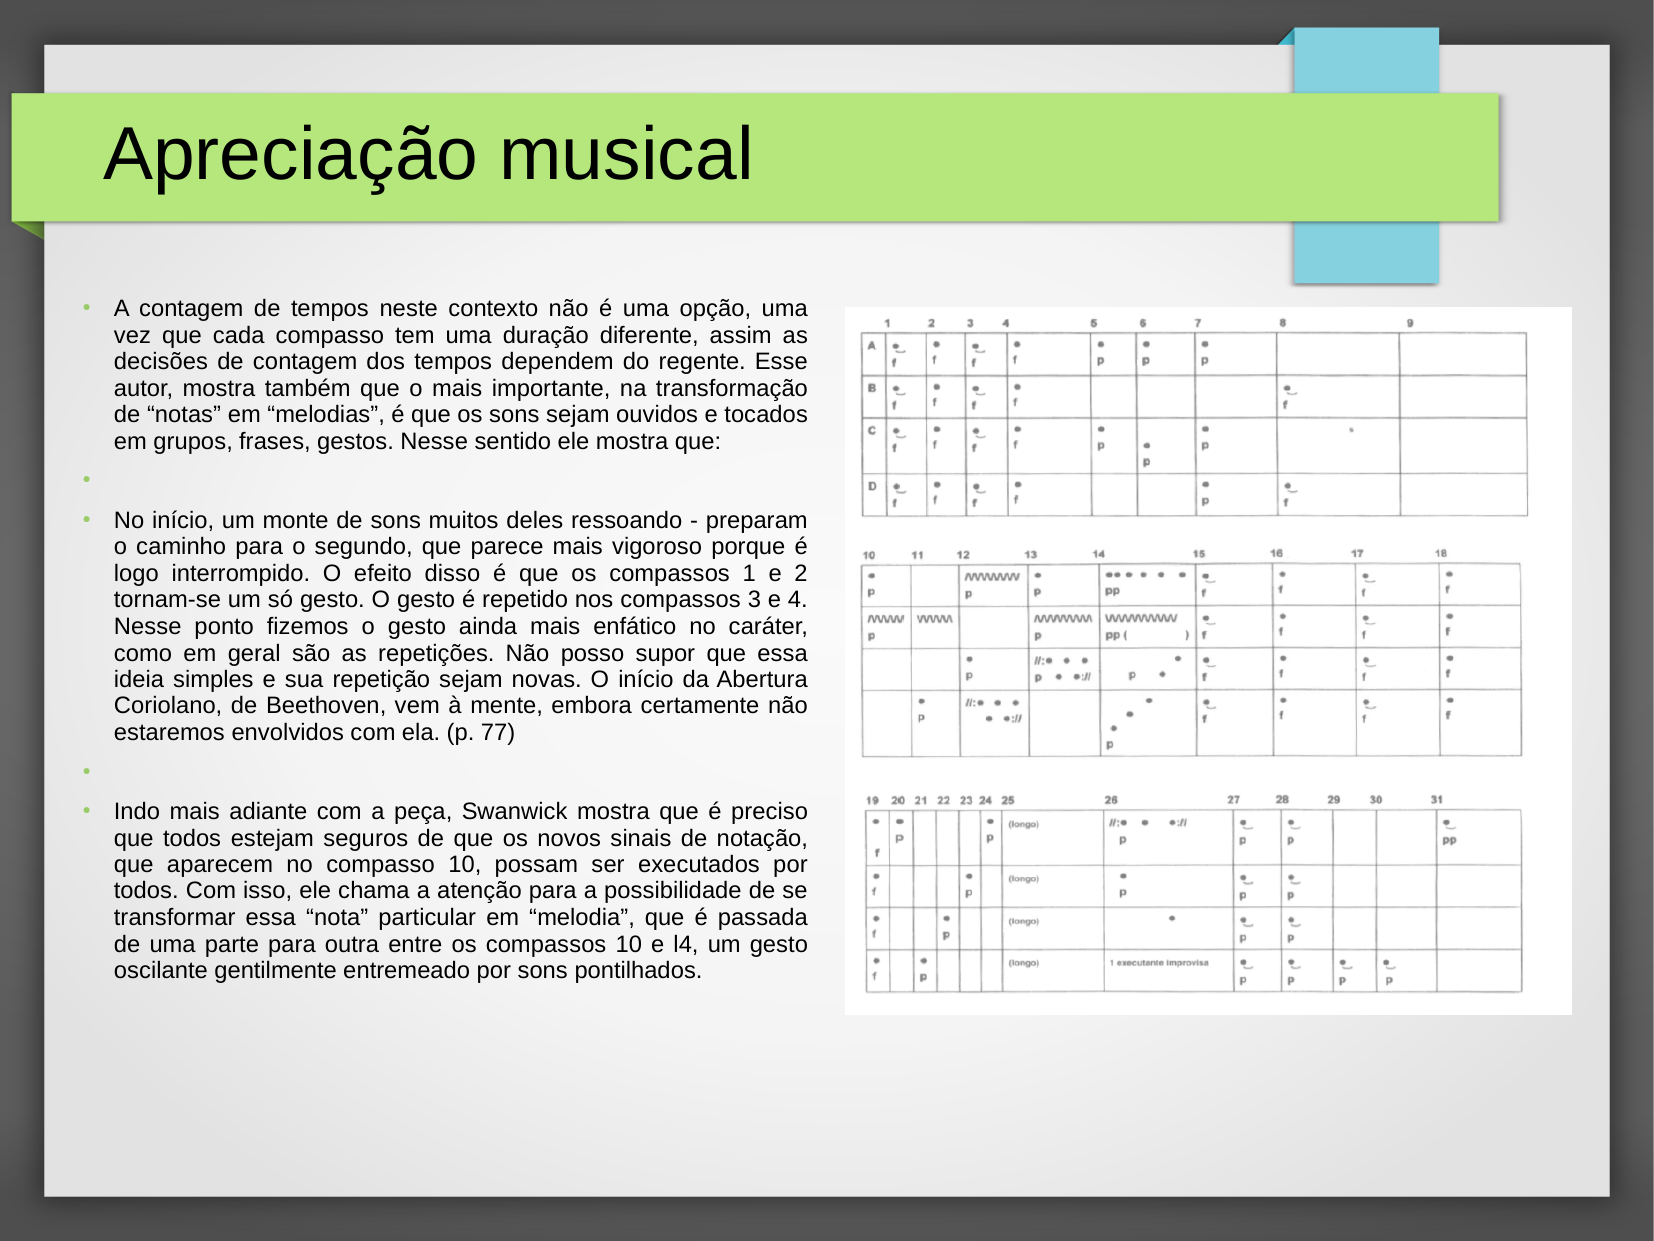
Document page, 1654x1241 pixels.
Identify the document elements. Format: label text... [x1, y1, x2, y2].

list A contagem de tempos neste contexto não é uma opção, uma vez que cada compasso tem uma duração diferente, assim as decisões de contagem dos tempos dependem do regente. Esse autor, mostra também que o mais importante, na transformação de “notas” em “melodias”, é que os sons sejam ouvidos e tocados em grupos, frases, gestos. Nesse sentido ele mostra que: No início, um monte de sons muitos deles ressoando - preparam o caminho para o segundo, que parece mais vigoroso porque é logo interrompido. O efeito disso é que os compassos 1 e 2 tornam-se um só gesto. O gesto é repetido nos compassos 3 e 4. Nesse ponto fizemos o gesto ainda mais enfático no caráter, como em geral são as repetições. Não posso supor que essa ideia simples e sua repetição sejam novas. O início da Abertura Coriolano, de Beethoven, vem à mente, embora certamente não estaremos envolvidos com ela. (p. 77) Indo mais adiante com a peça, Swanwick mostra que é preciso que todos estejam seguros de que os novos sinais de notação, que aparecem no compasso 10, possam ser executados por todos. Com isso, ele chama a atenção para a possibilidade de se transformar essa “nota” particular em “melodia”, que é passada de uma parte para outra entre os compassos 10 e l4, um gesto oscilante gentilmente entremeado por sons pontilhados. [82, 295, 809, 1015]
picture [0, 0, 1654, 1241]
title Apreciação musical [82, 94, 1264, 213]
